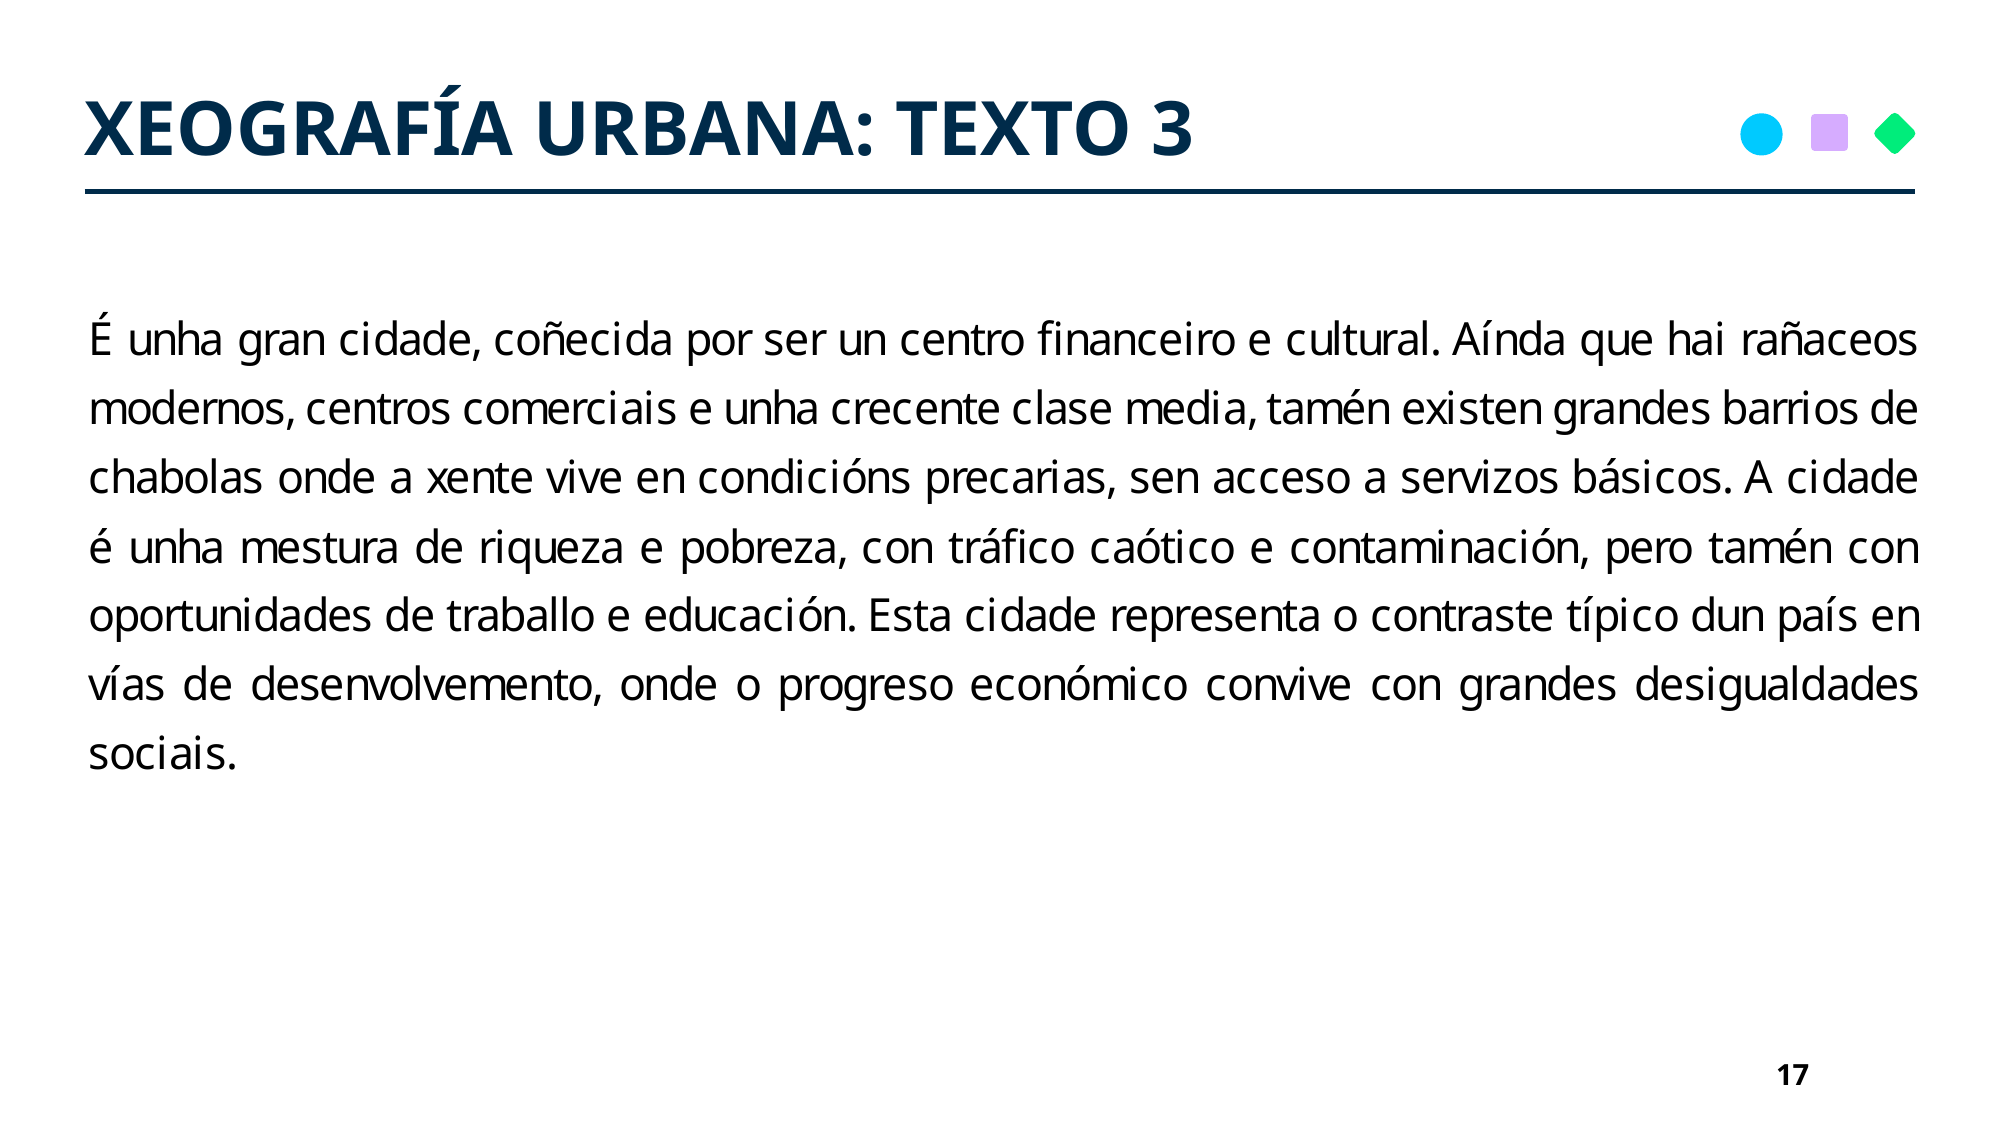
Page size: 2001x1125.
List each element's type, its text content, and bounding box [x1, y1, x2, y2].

title XEOGRAFÍA URBANA: TEXTO 3 [84, 29, 1601, 178]
picture [88, 310, 1920, 827]
